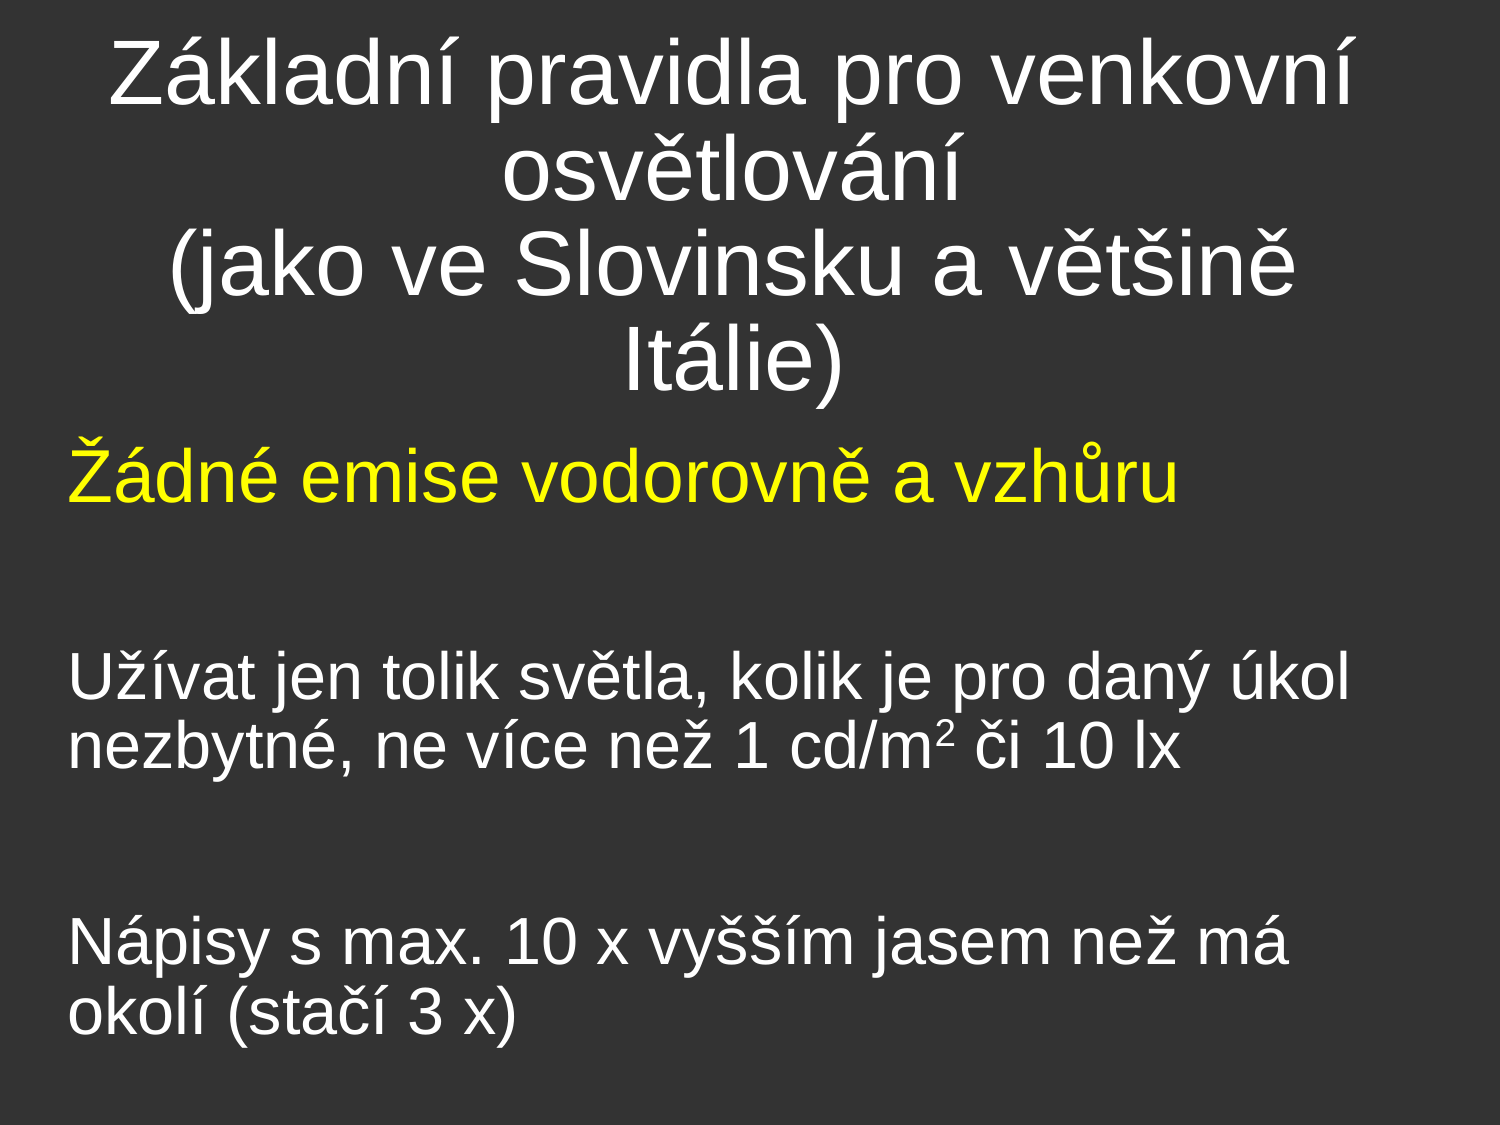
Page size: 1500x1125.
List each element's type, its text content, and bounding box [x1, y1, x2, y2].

list Žádné emise vodorovně a vzhůru Užívat jen tolik světla, kolik je pro daný úkol nezbytné, ne více než 1 cd/m2 či 10 lx Nápisy s max. 10 x vyšším jasem než má okolí (stačí 3 x) [67, 336, 1418, 1125]
title Základní pravidla pro venkovní osvětlování (jako ve Slovinsku a většině Itálie) [59, 24, 1409, 414]
